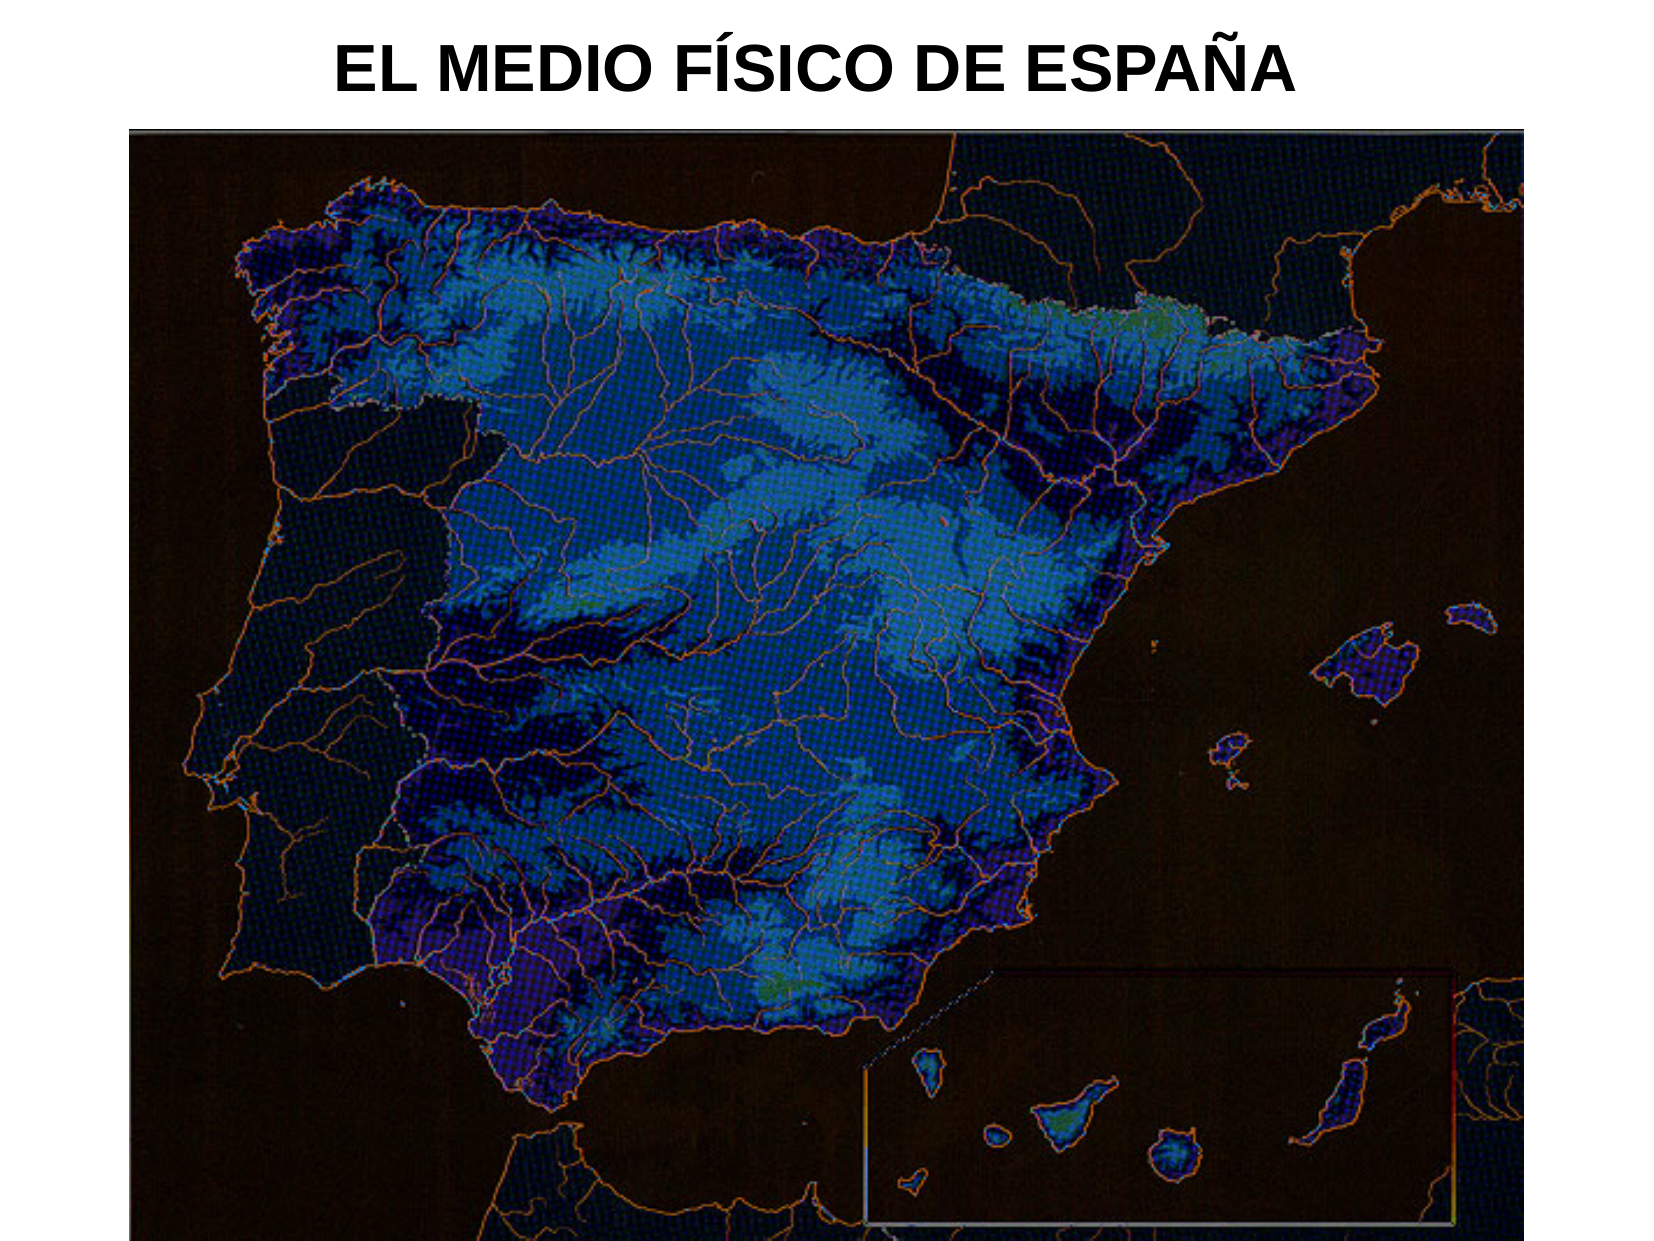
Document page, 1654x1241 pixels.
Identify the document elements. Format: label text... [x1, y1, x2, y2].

picture [129, 129, 1524, 1241]
text_box EL MEDIO FÍSICO DE ESPAÑA [318, 23, 1314, 114]
